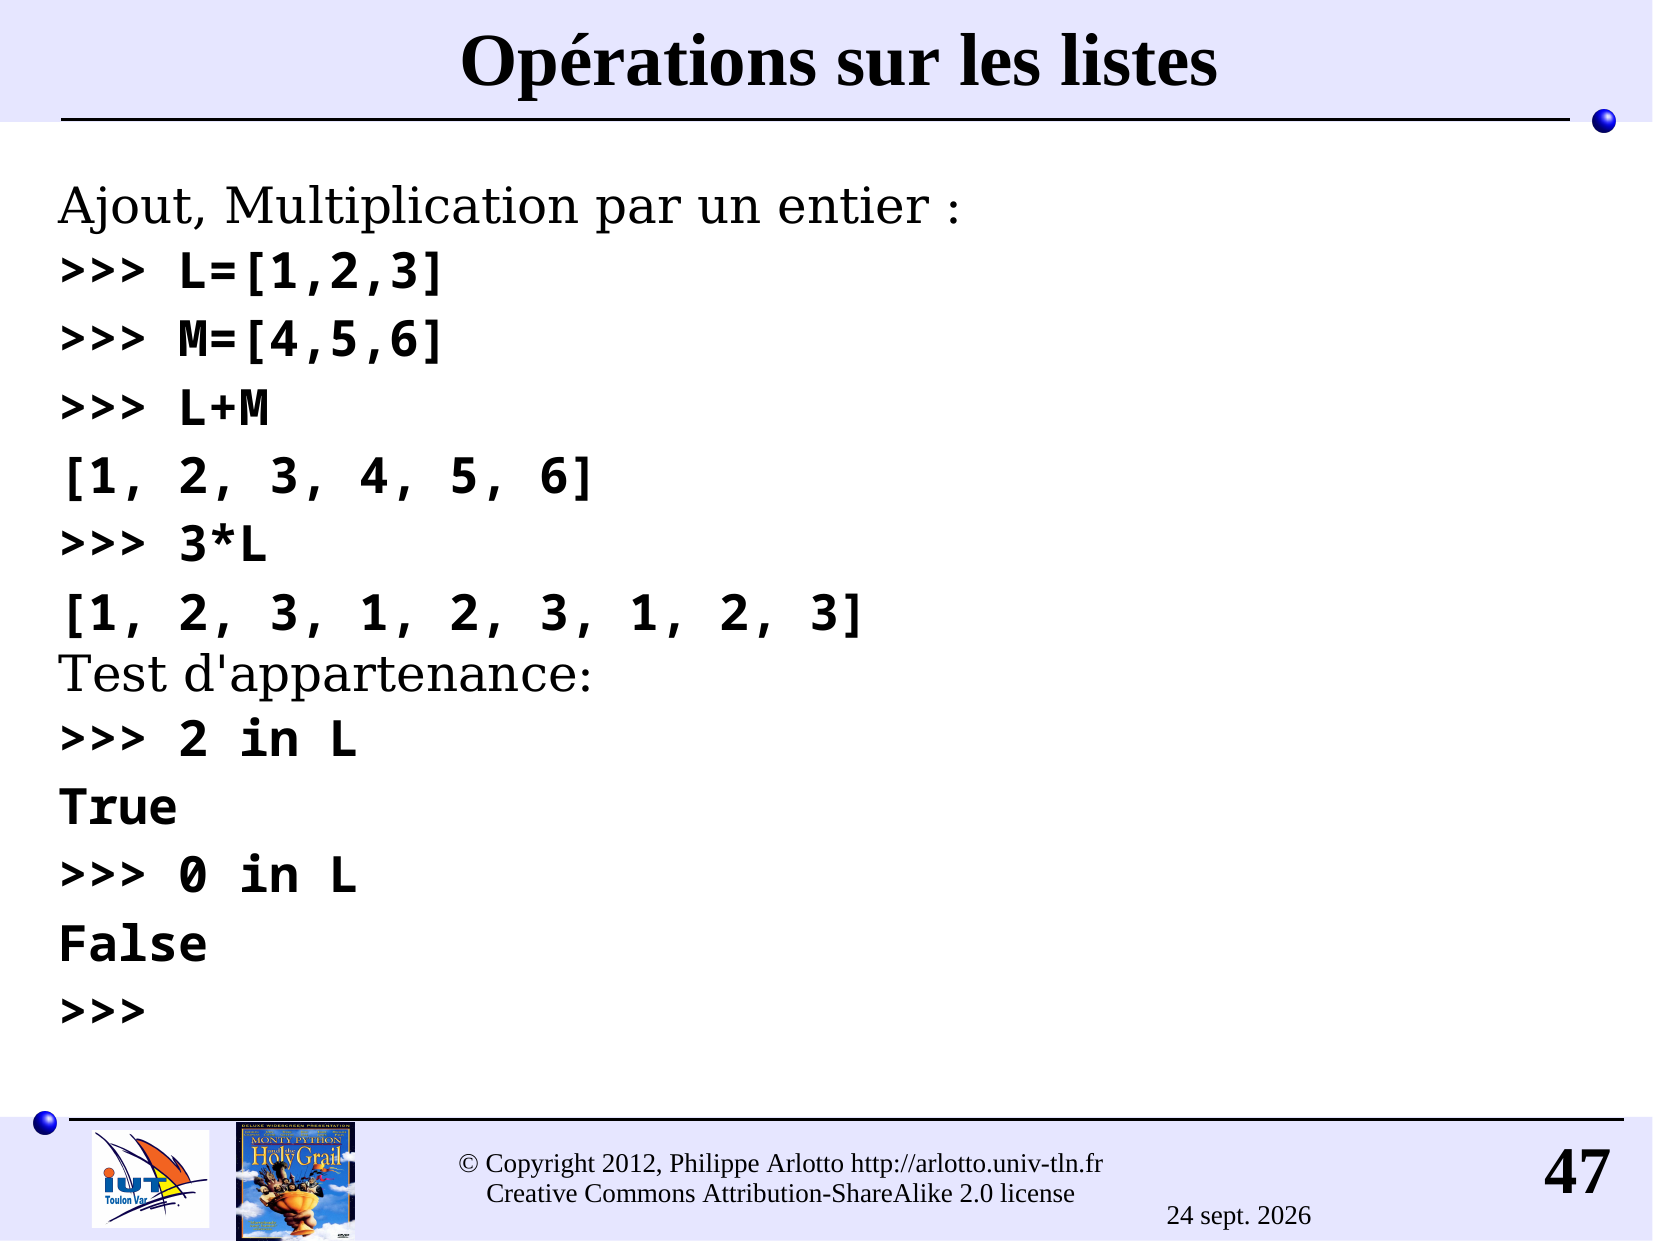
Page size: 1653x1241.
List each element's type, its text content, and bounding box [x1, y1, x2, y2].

title Opérations sur les listes [95, 14, 1585, 107]
picture [236, 1122, 355, 1241]
text_box Ajout, Multiplication par un entier : >>> L=[1,2,3] >>> M=[4,5,6] >>> L+M [1, 2, 3, 4, 5, 6] >>> 3*L [1, 2, 3, 1, 2, 3, 1, 2, 3] Test d'appartenance: >>> 2 in L True >>> 0 in L False >>> [59, 176, 963, 1005]
